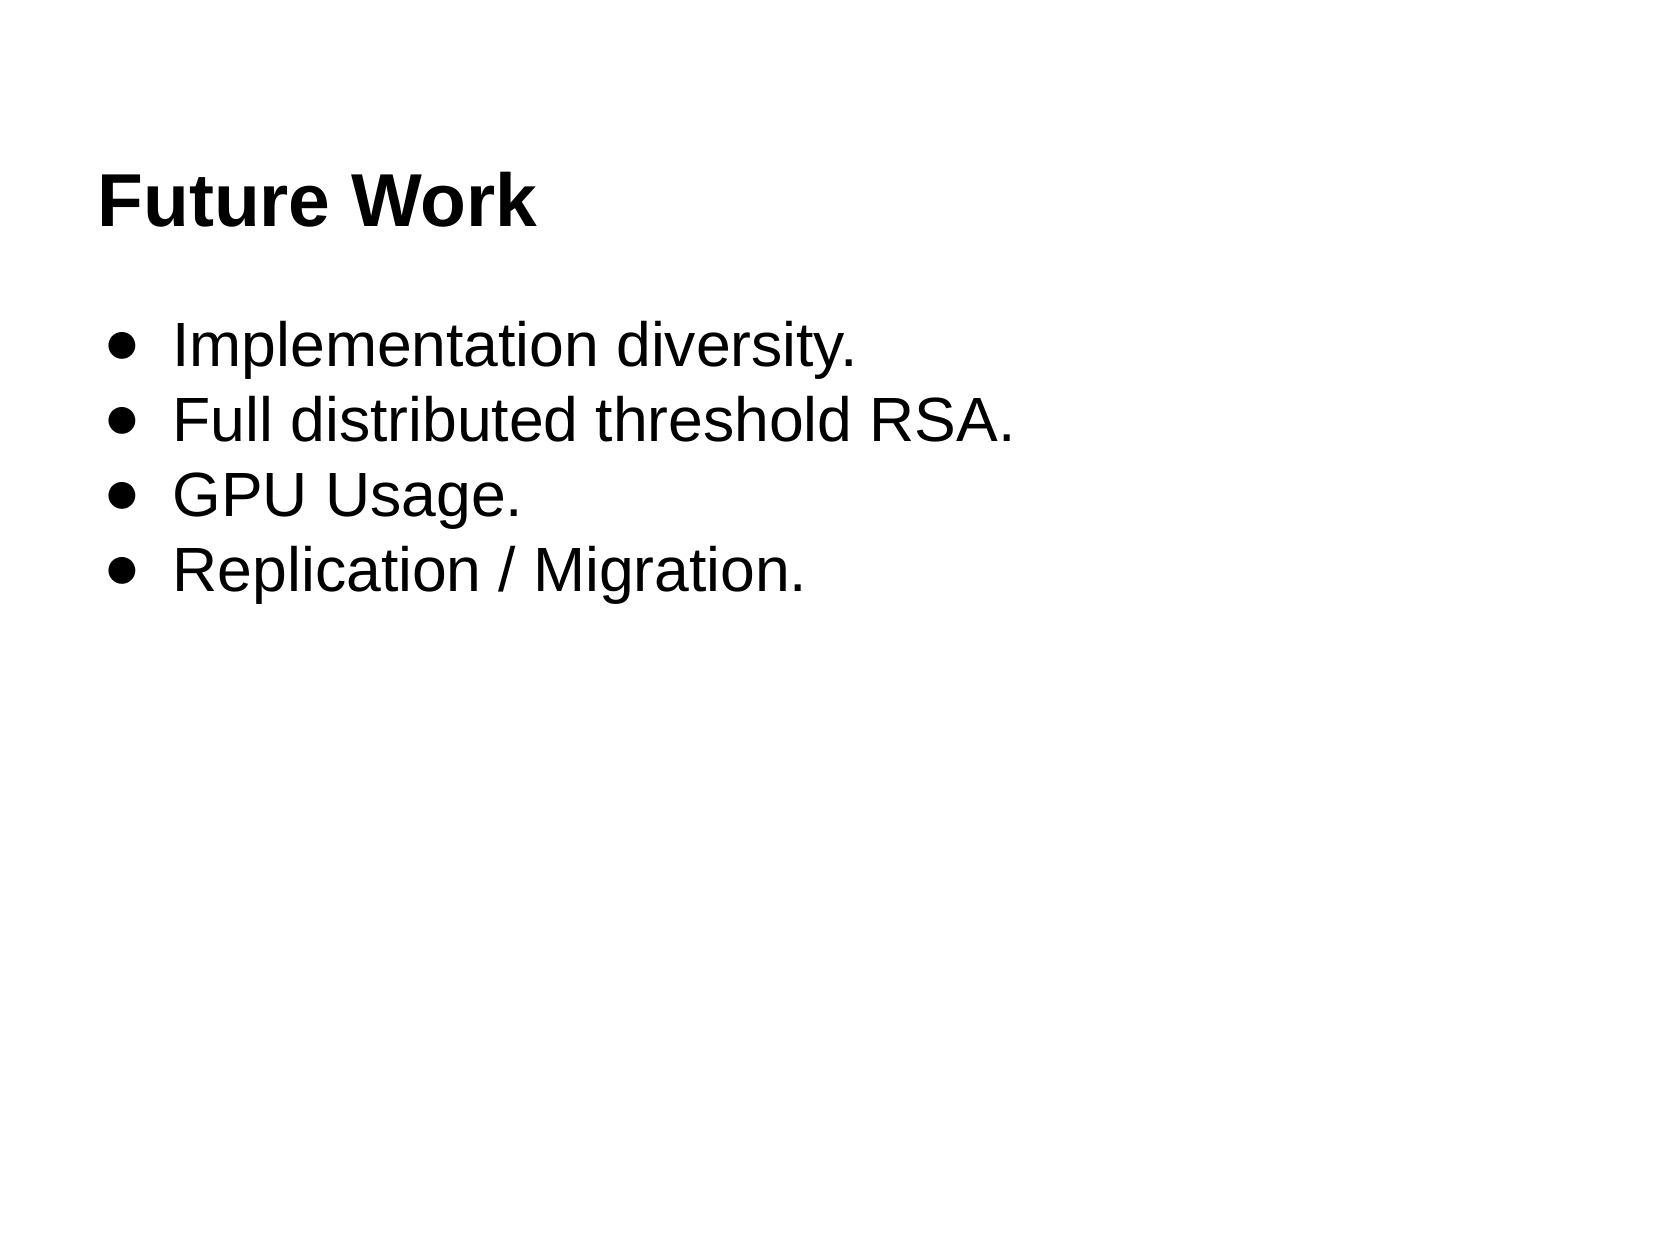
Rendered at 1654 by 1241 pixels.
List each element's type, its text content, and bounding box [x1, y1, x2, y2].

list Implementation diversity. Full distributed threshold RSA. GPU Usage. Replication / Migration. [82, 289, 1571, 1188]
title Future Work [82, 49, 1571, 257]
